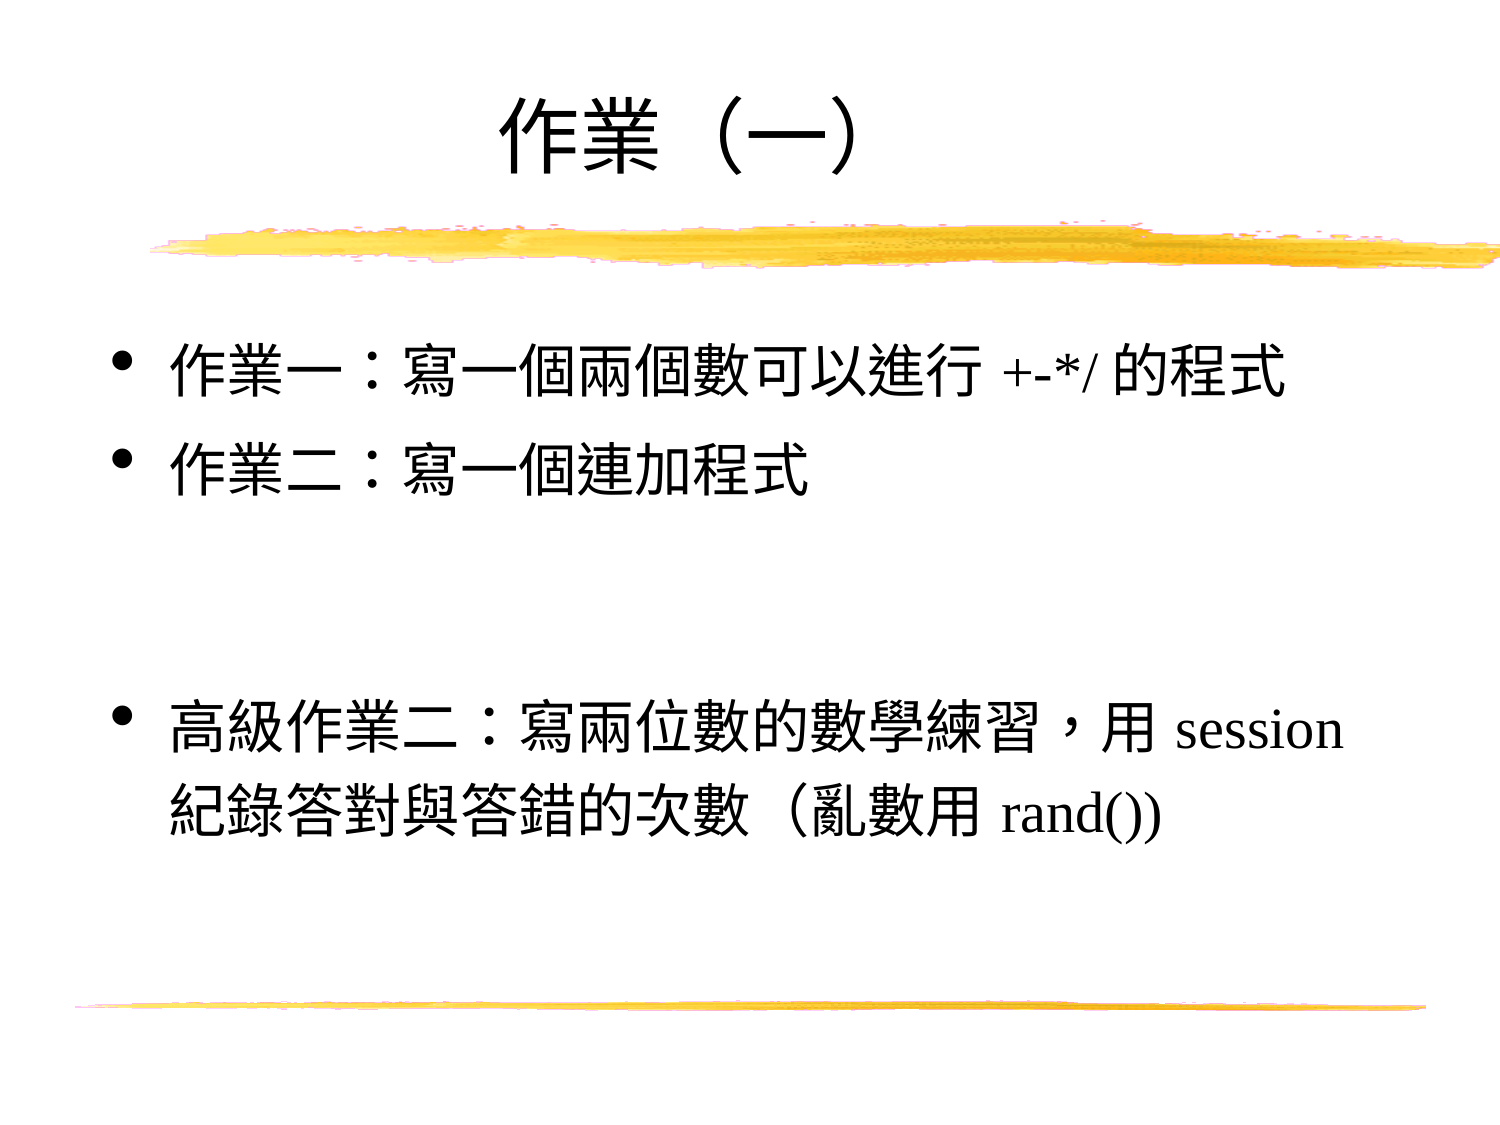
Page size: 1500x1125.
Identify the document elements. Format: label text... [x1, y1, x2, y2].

list 作業一：寫一個兩個數可以進行+-*/的程式 作業二：寫一個連加程式 高級作業二：寫兩位數的數學練習，用session紀錄答對與答錯的次數（亂數用rand()) [112, 324, 1388, 986]
picture [75, 999, 1426, 1013]
title 作業（一） [66, 44, 1342, 218]
picture [150, 215, 1500, 279]
